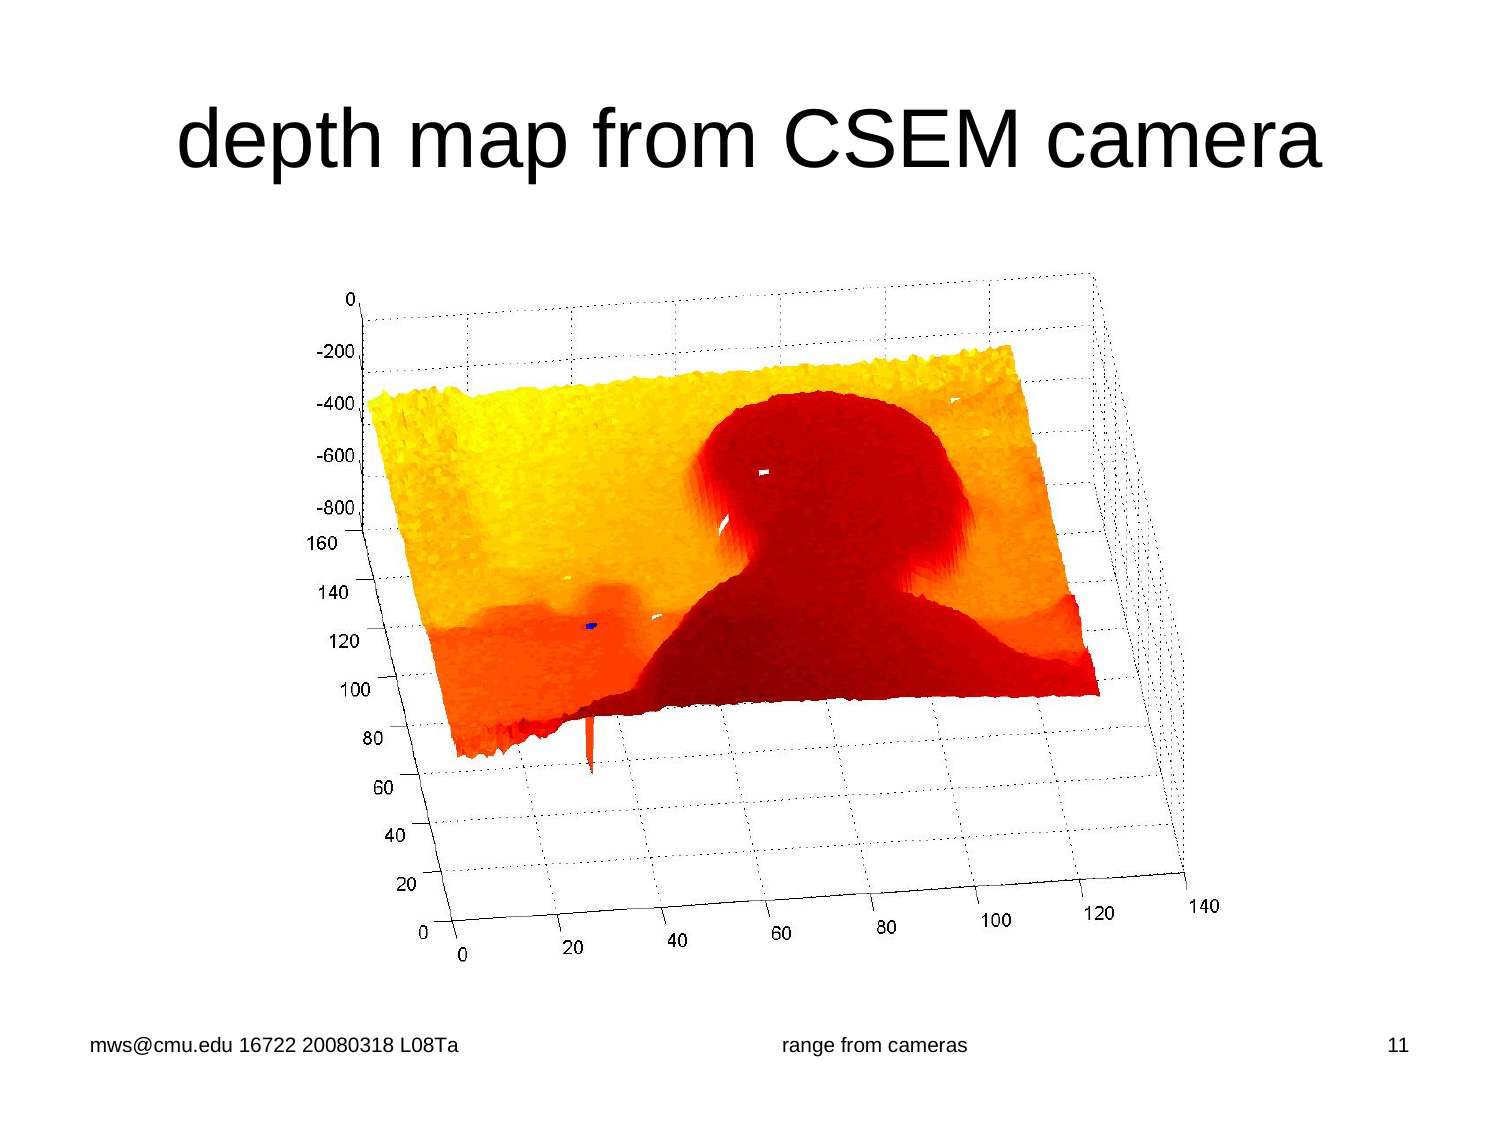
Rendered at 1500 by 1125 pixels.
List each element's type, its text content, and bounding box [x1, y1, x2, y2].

text_box 11 [1187, 1024, 1426, 1103]
text_box range from cameras [599, 1024, 1150, 1103]
text_box mws@cmu.edu 16722 20080318 L08Ta [74, 1024, 563, 1103]
title depth map from CSEM camera [75, 45, 1426, 233]
picture [225, 233, 1284, 1007]
